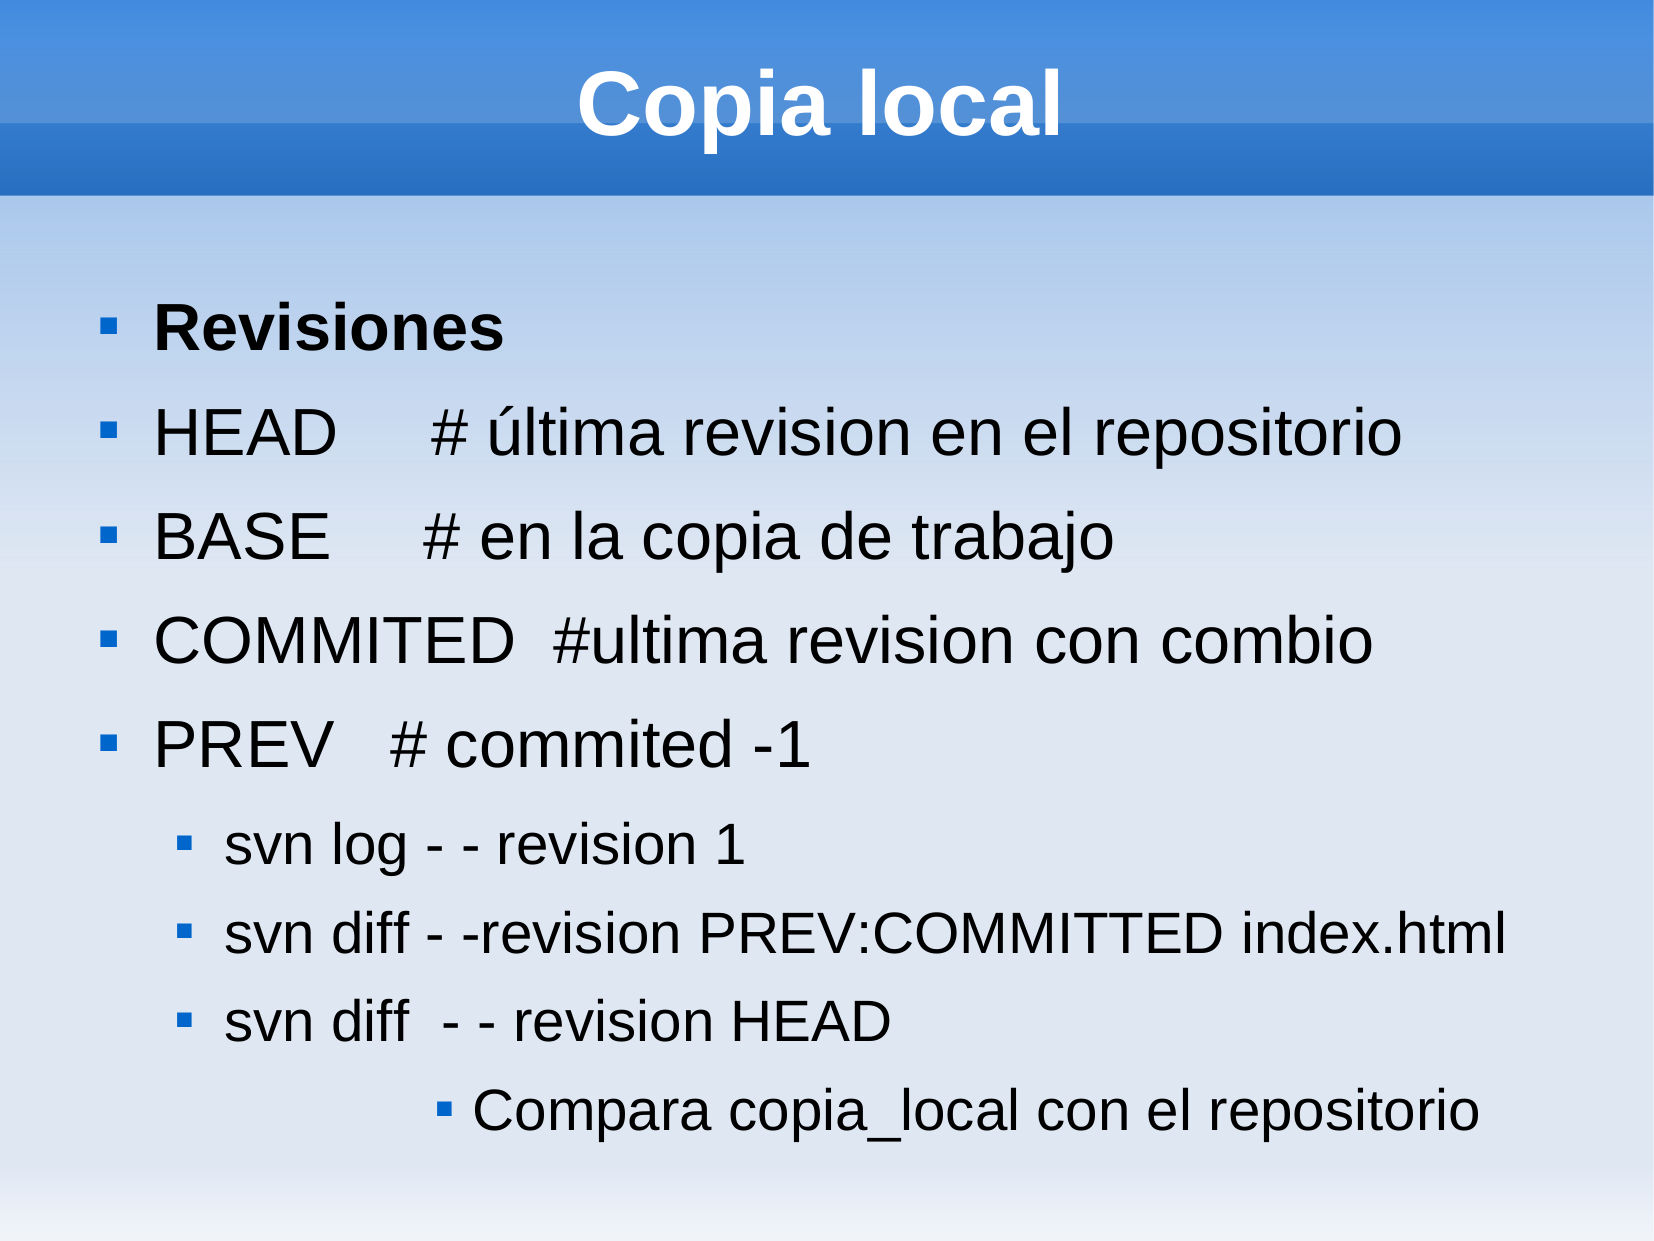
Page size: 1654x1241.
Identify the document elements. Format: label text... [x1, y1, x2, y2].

title Copia local [76, 7, 1565, 200]
list Revisiones HEAD # última revision en el repositorio BASE # en la copia de trabajo COMMITED #ultima revision con combio PREV # commited -1 svn log - - revision 1 svn diff - -revision PREV:COMMITTED index.html svn diff - - revision HEAD Compara copia_local con el repositorio [82, 290, 1571, 1143]
picture [0, 0, 1654, 1241]
